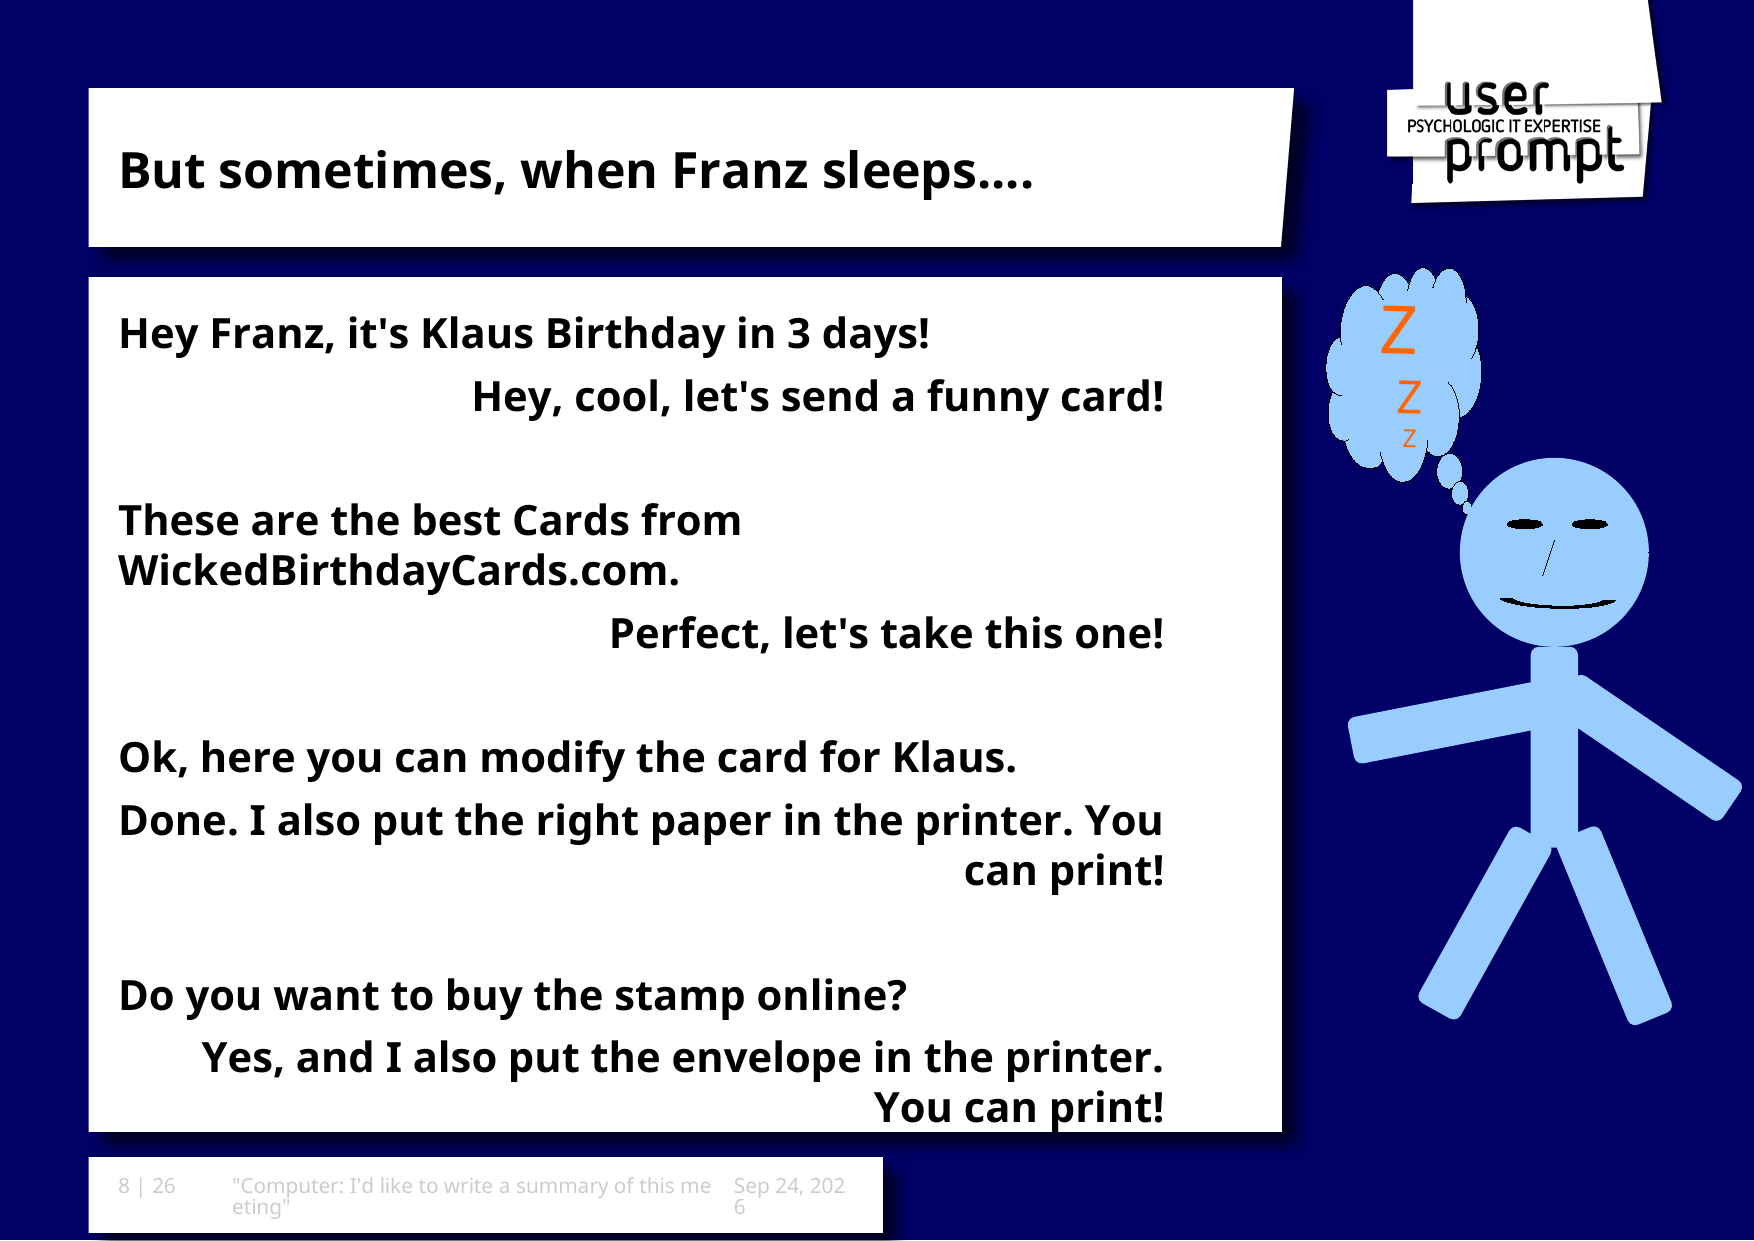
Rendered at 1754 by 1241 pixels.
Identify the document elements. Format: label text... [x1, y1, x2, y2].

picture [88, 88, 1329, 1241]
title But sometimes, when Franz sleeps.... [88, 88, 1288, 249]
list Hey Franz, it's Klaus Birthday in 3 days! Hey, cool, let's send a funny card! These are the best Cards from WickedBirthdayCards.com. Perfect, let's take this one! Ok, here you can modify the card for Klaus. Done. I also put the right paper in the printer. You can print! Do you want to buy the stamp online? Yes, and I also put the envelope in the printer. You can print! [88, 277, 1270, 1075]
text_box Z Z Z [1325, 267, 1482, 515]
text_box [1347, 457, 1743, 1026]
picture [1387, 0, 1671, 213]
